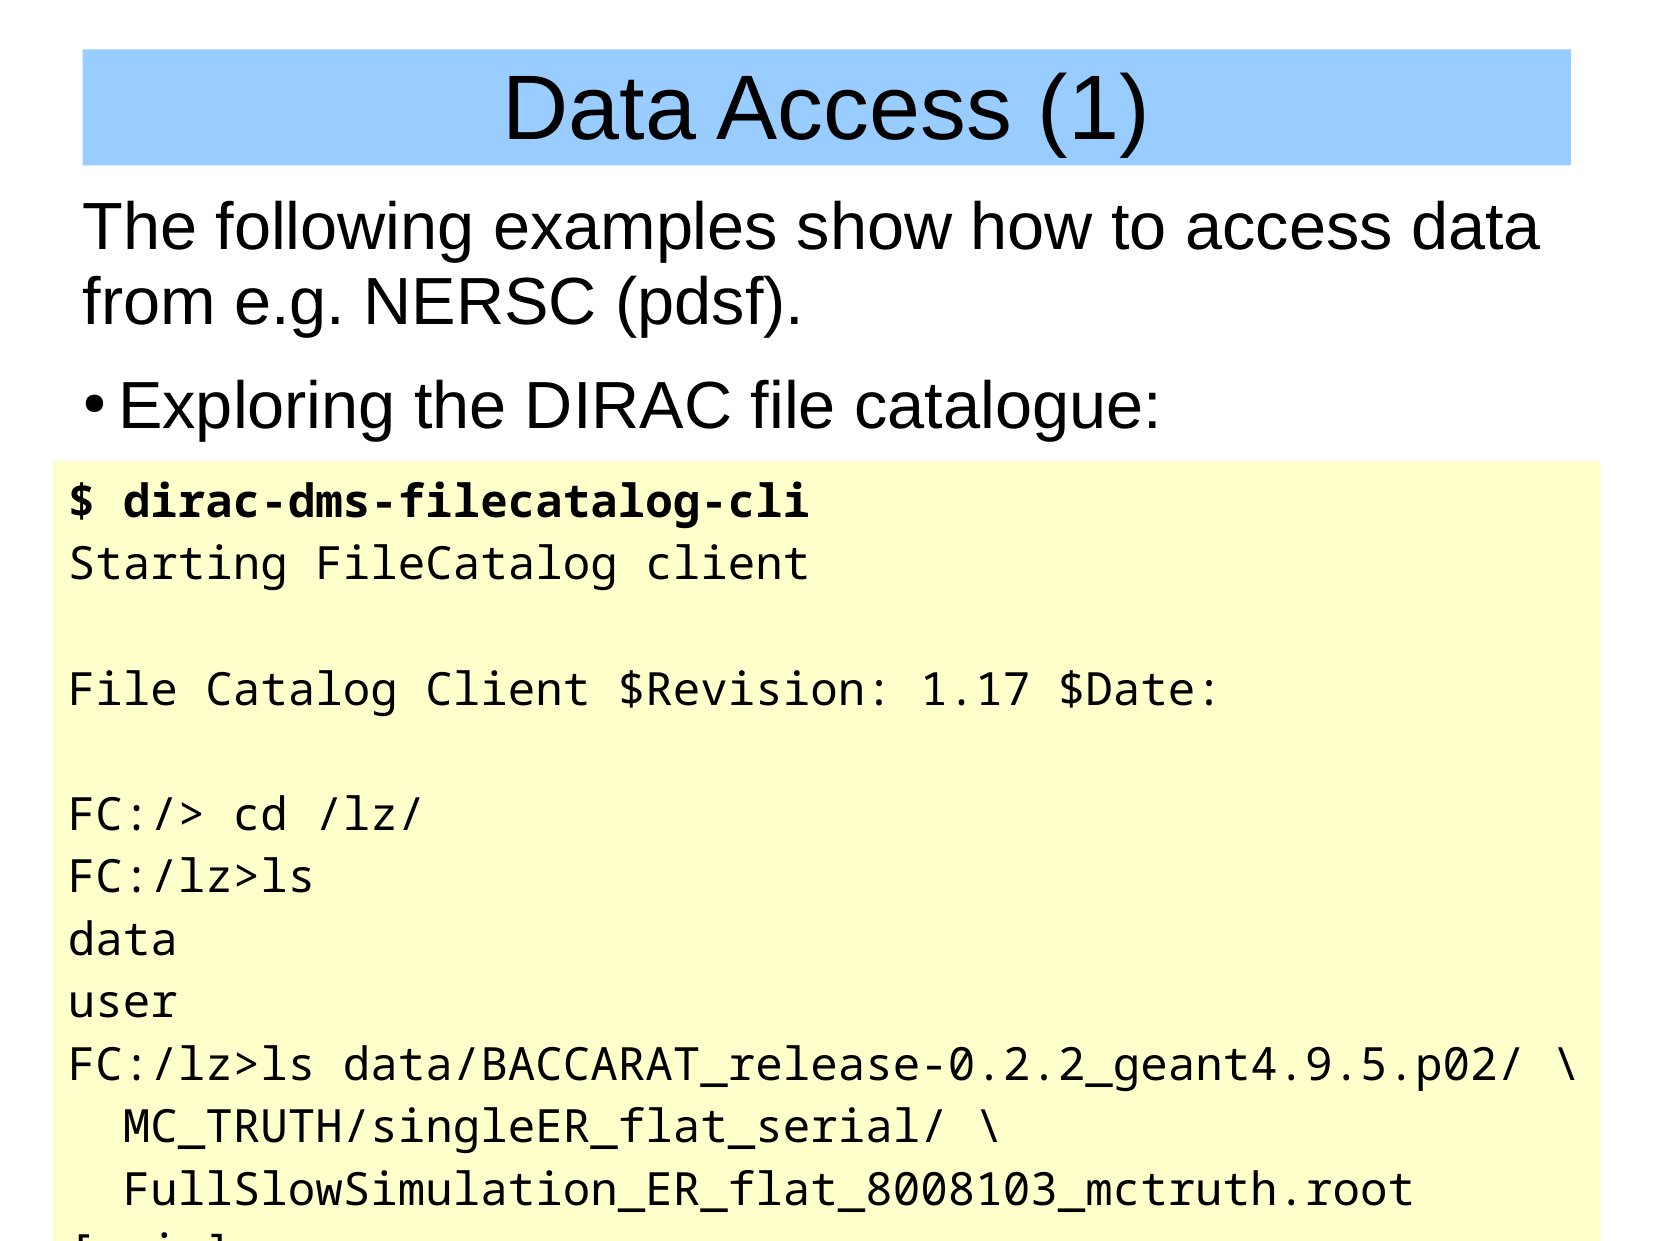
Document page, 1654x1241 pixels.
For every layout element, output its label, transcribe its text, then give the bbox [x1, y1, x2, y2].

text_box $ dirac-dms-filecatalog-cli Starting FileCatalog client File Catalog Client $Revision: 1.17 $Date: FC:/> cd /lz/ FC:/lz>ls data user FC:/lz>ls data/BACCARAT_release-0.2.2_geant4.9.5.p02/ \ MC_TRUTH/singleER_flat_serial/ \ FullSlowSimulation_ER_flat_8008103_mctruth.root [snip] [53, 461, 1601, 1217]
title Data Access (1) [82, 49, 1571, 166]
list The following examples show how to access data from e.g. NERSC (pdsf). Exploring the DIRAC file catalogue: [82, 188, 1571, 461]
text_box [230, 317, 260, 388]
